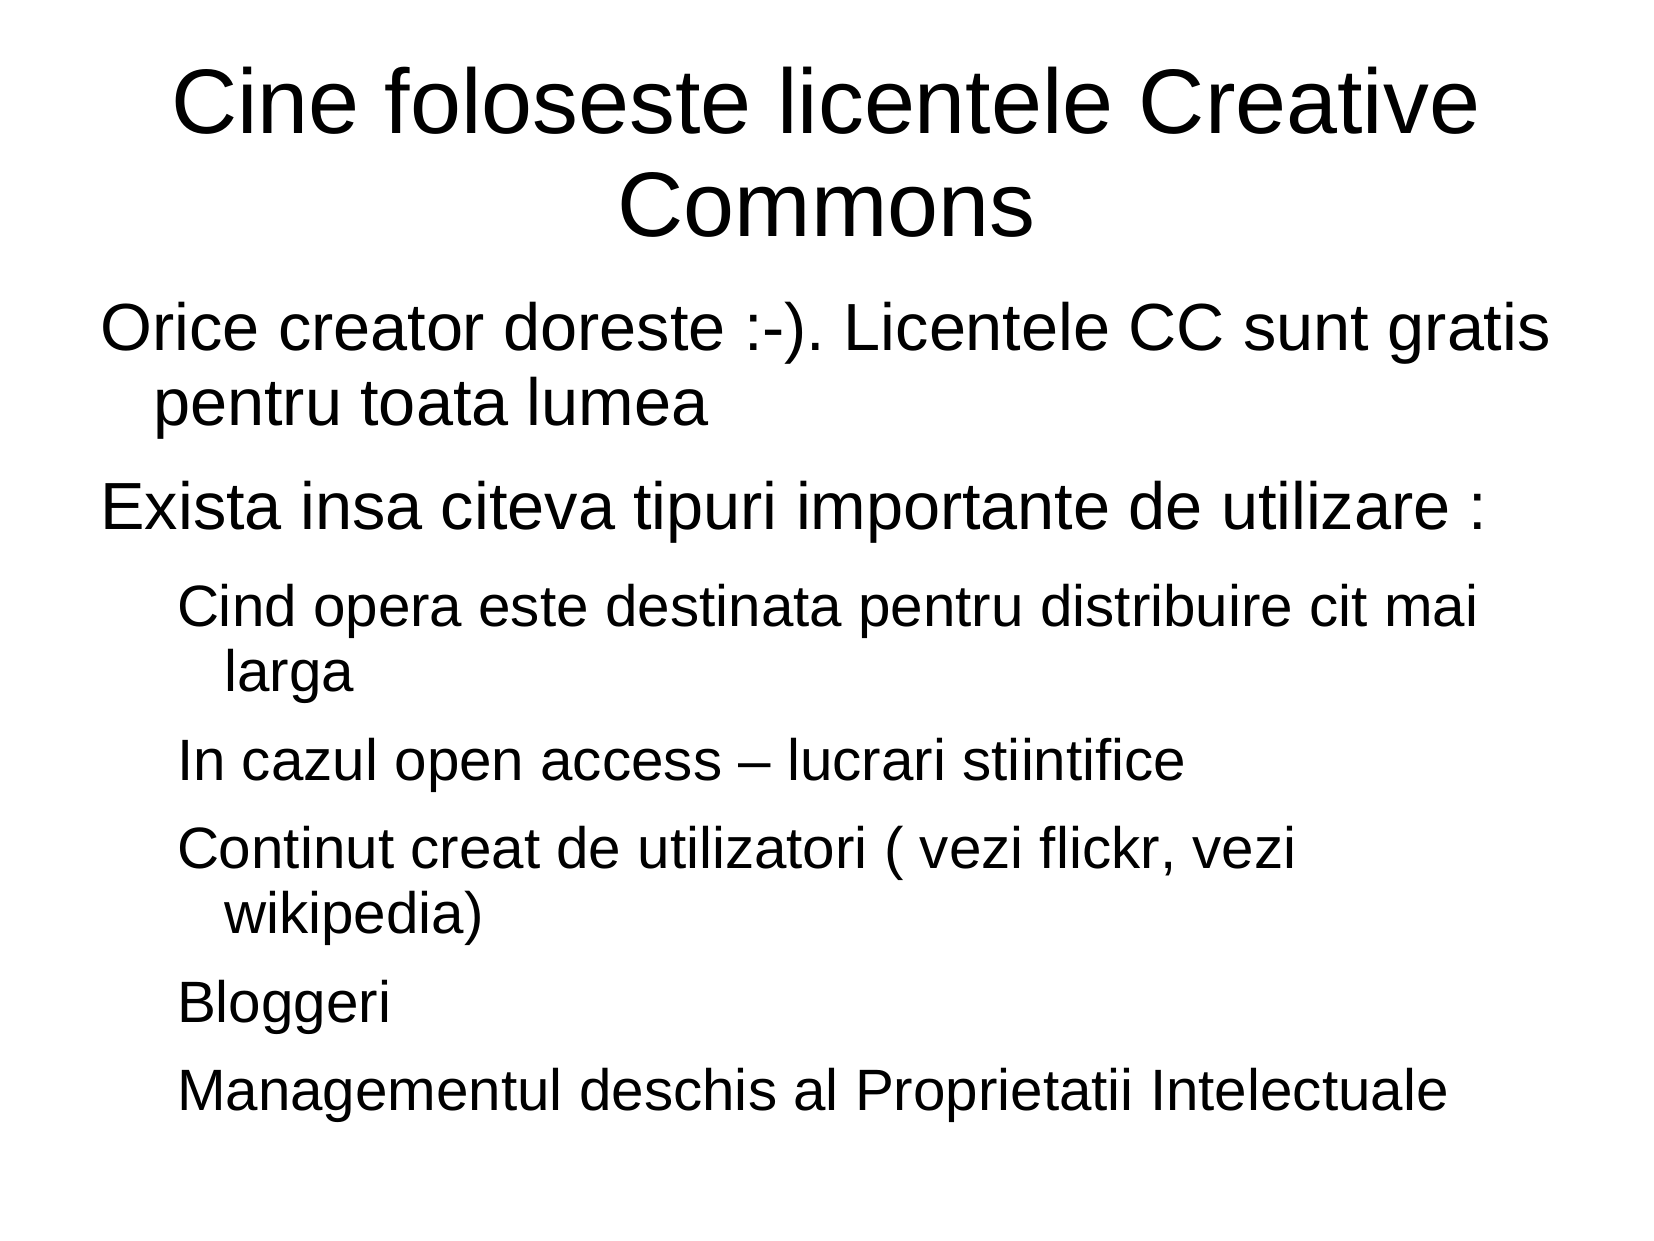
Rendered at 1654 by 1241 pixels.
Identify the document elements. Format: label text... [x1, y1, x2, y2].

title Cine foloseste licentele Creative Commons [82, 49, 1571, 257]
list Orice creator doreste :-). Licentele CC sunt gratis pentru toata lumea Exista insa citeva tipuri importante de utilizare : Cind opera este destinata pentru distribuire cit mai larga In cazul open access – lucrari stiintifice Continut creat de utilizatori ( vezi flickr, vezi wikipedia) Bloggeri Managementul deschis al Proprietatii Intelectuale [82, 290, 1571, 1122]
